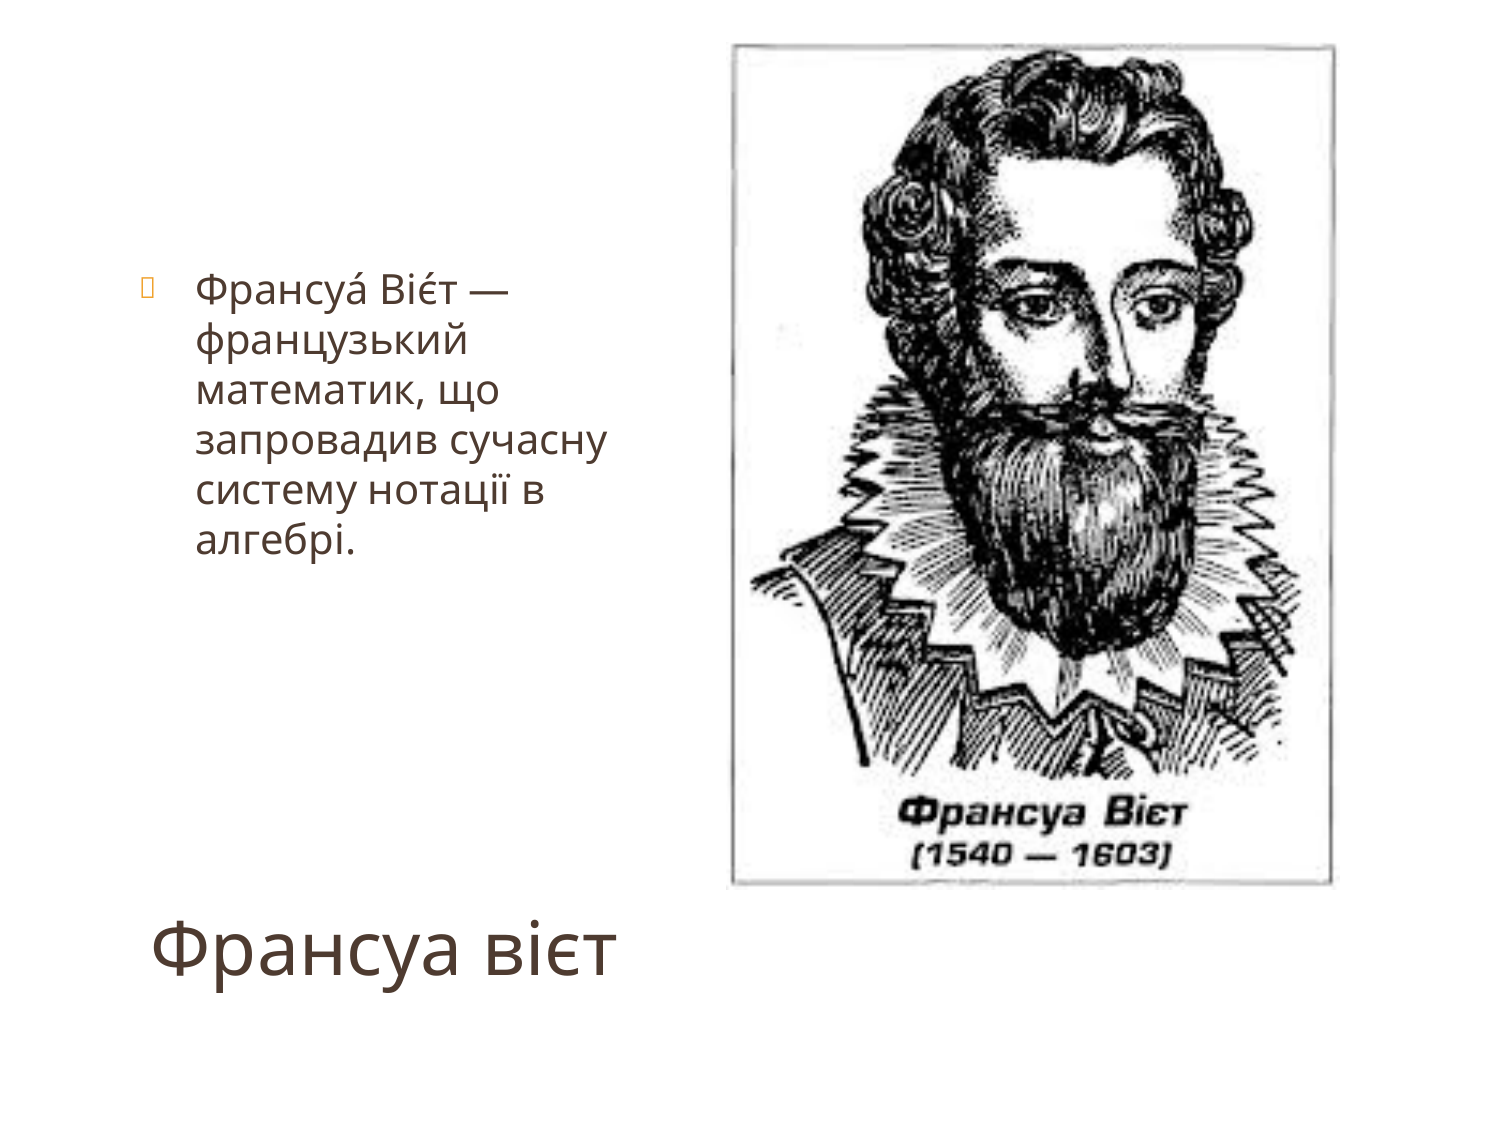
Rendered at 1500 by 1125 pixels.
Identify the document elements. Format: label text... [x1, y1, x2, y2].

list Франсуа́ Віє́т — французький математик, що запровадив сучасну систему нотації в алгебрі. [123, 255, 634, 588]
title Франсуа вієт [135, 893, 1500, 979]
picture [726, 42, 1340, 890]
